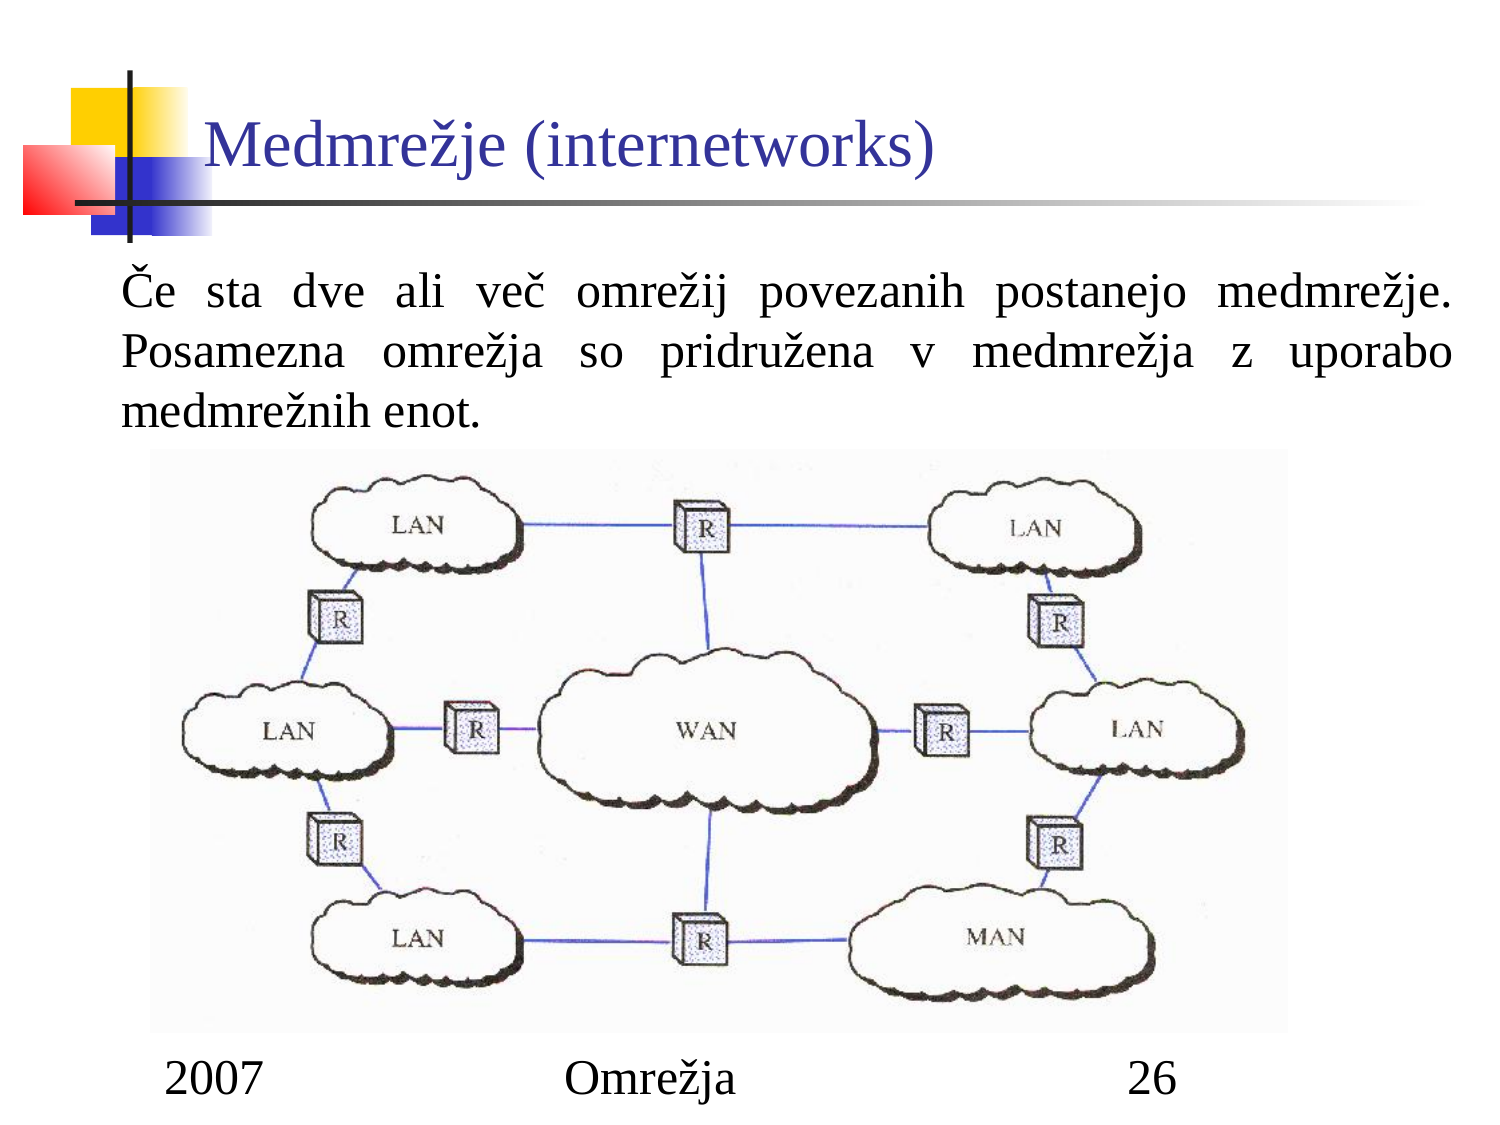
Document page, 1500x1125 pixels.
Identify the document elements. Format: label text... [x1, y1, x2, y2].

title Medmrežje (internetworks) [188, 92, 1468, 188]
list Če sta dve ali več omrežij povezanih postanejo medmrežje. Posamezna omrežja so pridružena v medmrežja z uporabo medmrežnih enot. [50, 249, 1469, 451]
picture [150, 449, 1288, 1033]
